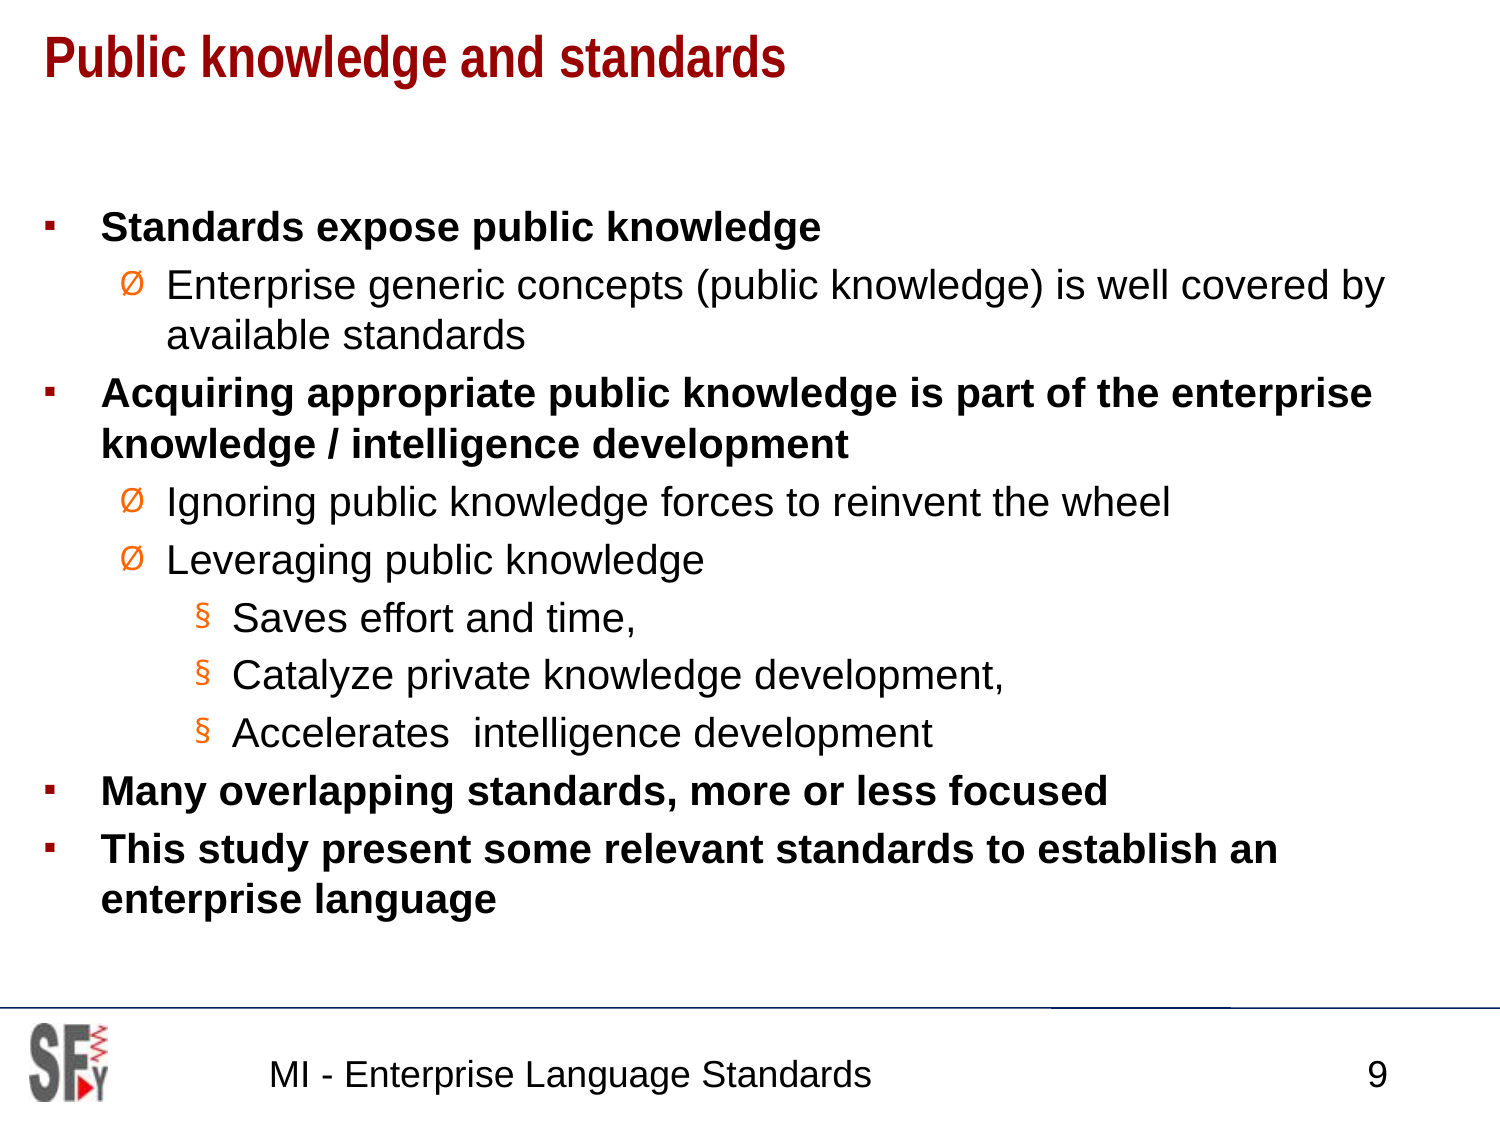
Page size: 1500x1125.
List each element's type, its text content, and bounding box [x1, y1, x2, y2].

slide_number <numéro> [1352, 1034, 1490, 1103]
picture [29, 1023, 108, 1102]
footer MI - Enterprise Language Standards [253, 1034, 1336, 1103]
title Public knowledge and standards [29, 12, 1471, 138]
list Standards expose public knowledge Enterprise generic concepts (public knowledge) is well covered by available standards Acquiring appropriate public knowledge is part of the enterprise knowledge / intelligence development Ignoring public knowledge forces to reinvent the wheel Leveraging public knowledge Saves effort and time, Catalyze private knowledge development, Accelerates intelligence development Many overlapping standards, more or less focused This study present some relevant standards to establish an enterprise language [29, 184, 1471, 988]
